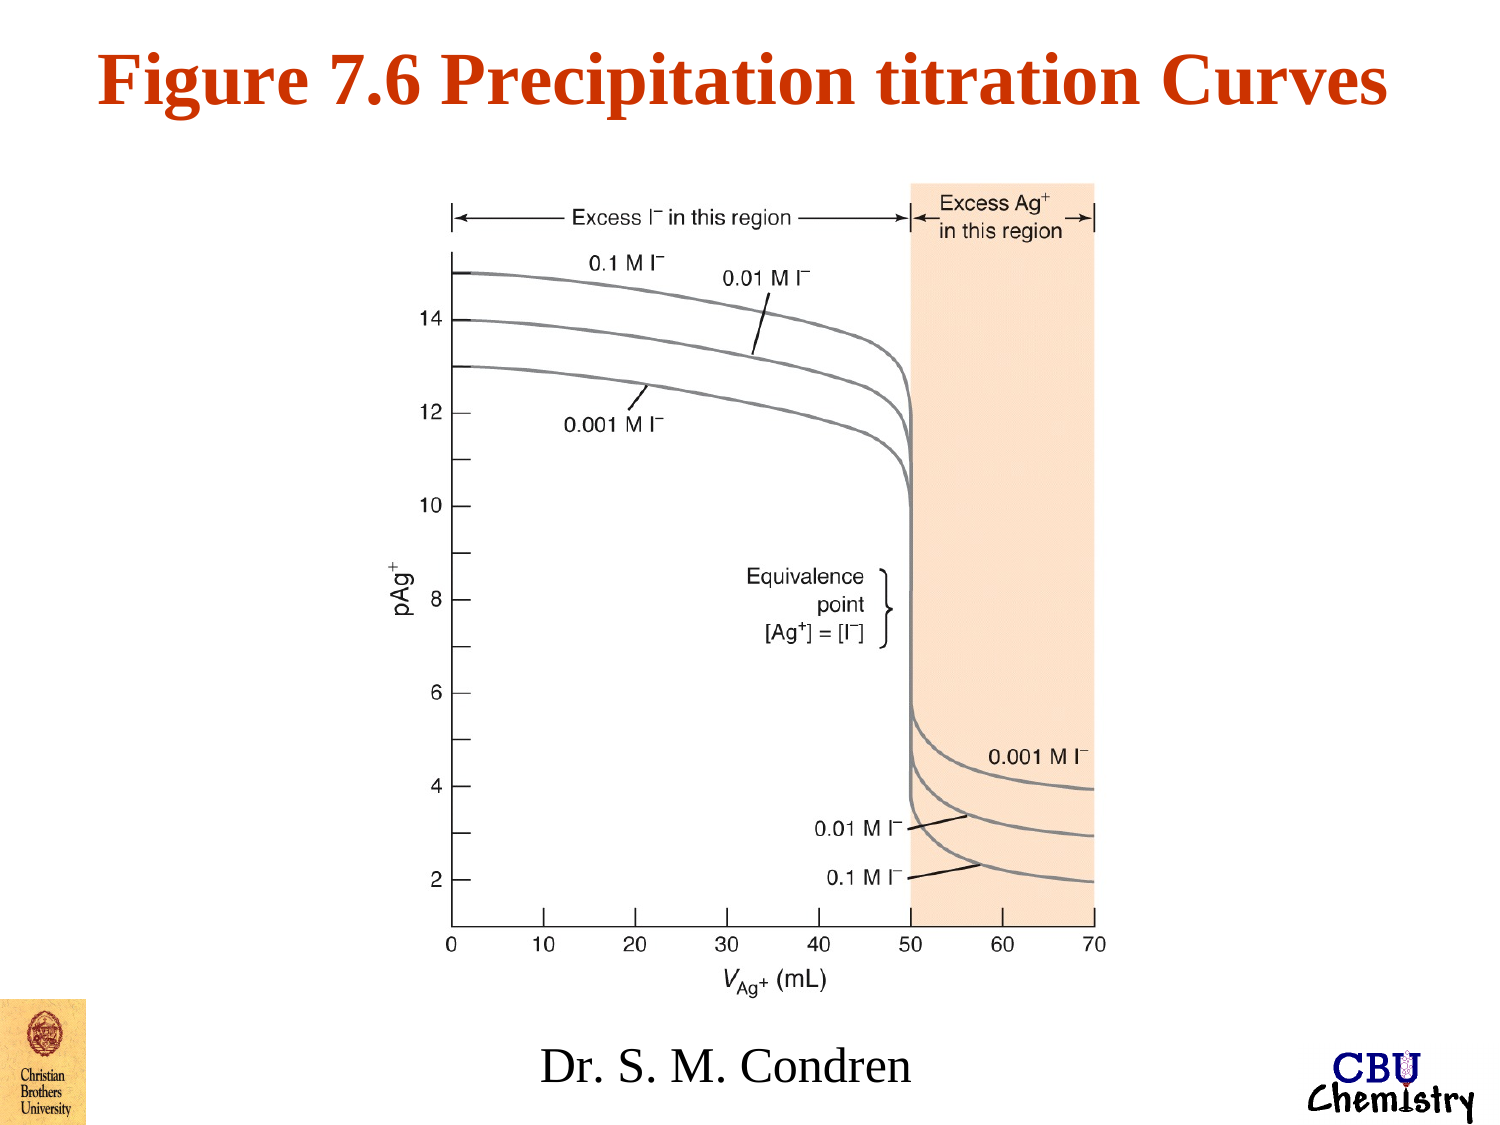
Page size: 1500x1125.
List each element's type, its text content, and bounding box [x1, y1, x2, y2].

picture [370, 162, 1126, 1013]
title Figure 7.6 Precipitation titration Curves [49, 22, 1438, 128]
